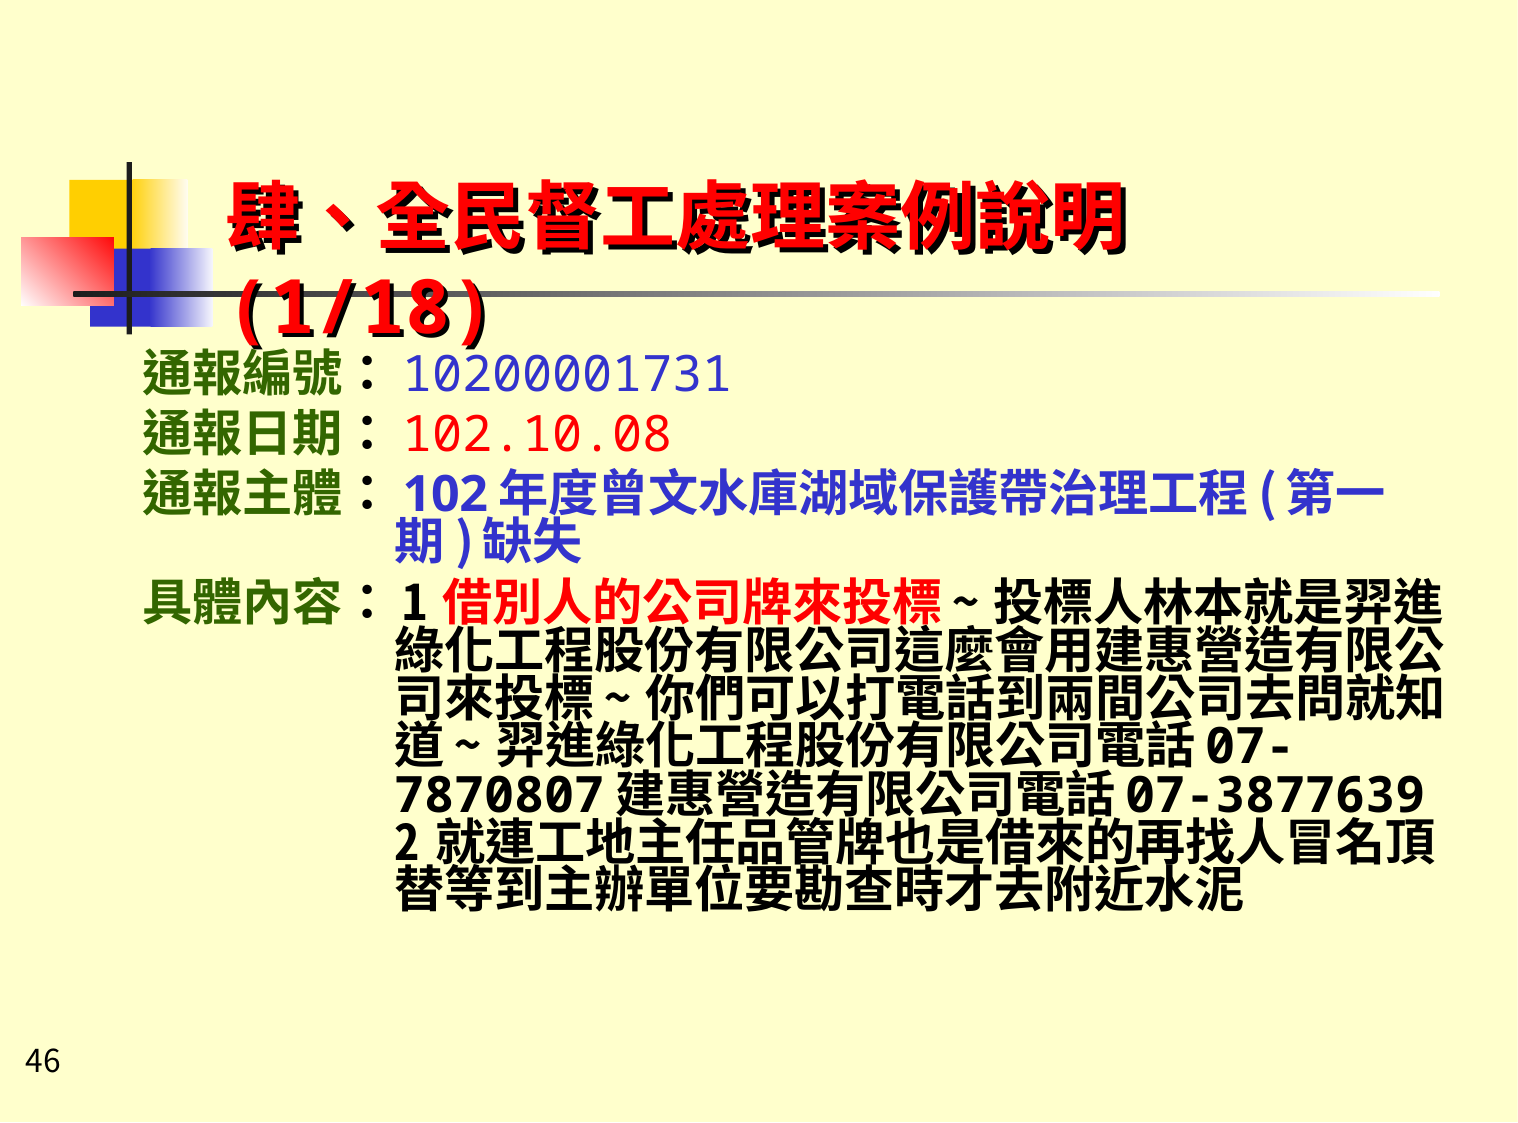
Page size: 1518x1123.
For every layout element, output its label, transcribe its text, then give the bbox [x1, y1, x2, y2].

text_box 肆、全民督工處理案例說明(1/18) [208, 160, 1386, 279]
text_box 通報編號：10200001731 通報日期：102.10.08 通報主體：102年度曾文水庫湖域保護帶治理工程(第一期)缺失 具體內容：1借別人的公司牌來投標~投標人林本就是羿進綠化工程股份有限公司這麼會用建惠營造有限公司來投標~你們可以打電話到兩間公司去問就知道~羿進綠化工程股份有限公司電話07-7870807建惠營造有限公司電話07-3877639 2就連工地主任品管牌也是借來的再找人冒名頂替等到主辦單位要勘查時才去附近水泥 [125, 344, 1465, 1068]
text_box <編號> [0, 1032, 78, 1096]
